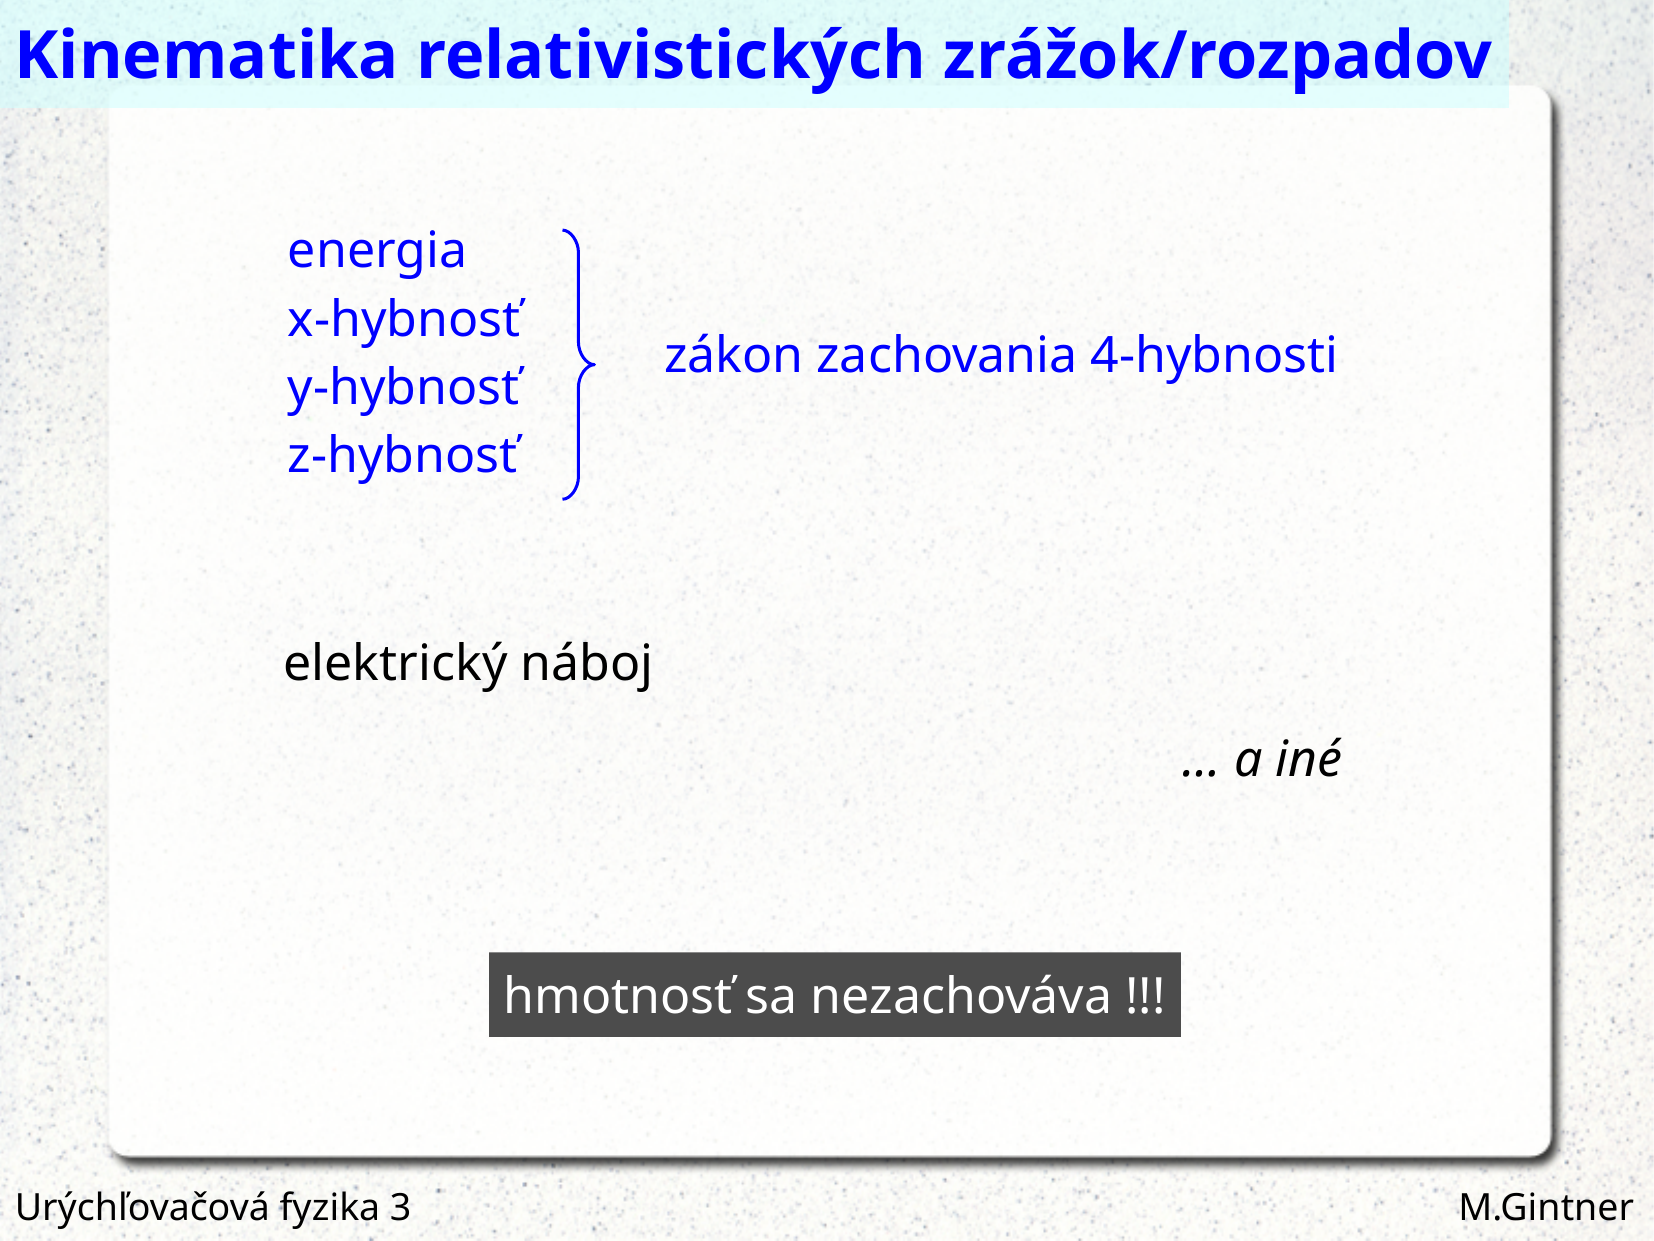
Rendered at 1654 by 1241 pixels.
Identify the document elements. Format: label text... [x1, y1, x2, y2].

text_box elektrický náboj [268, 619, 678, 704]
text_box zákon zachovania 4-hybnosti [649, 311, 1341, 396]
text_box … a iné [1168, 715, 1355, 801]
text_box M.Gintner [1443, 1173, 1654, 1241]
text_box Urýchľovačová fyzika 3 [0, 1173, 445, 1241]
text_box hmotnosť sa nezachováva !!! [489, 952, 1163, 1037]
text_box energia x-hybnosť y-hybnosť z-hybnosť [273, 206, 547, 500]
picture [0, 0, 1654, 1241]
text_box Kinematika relativistických zrážok/rozpadov [0, 0, 1449, 108]
